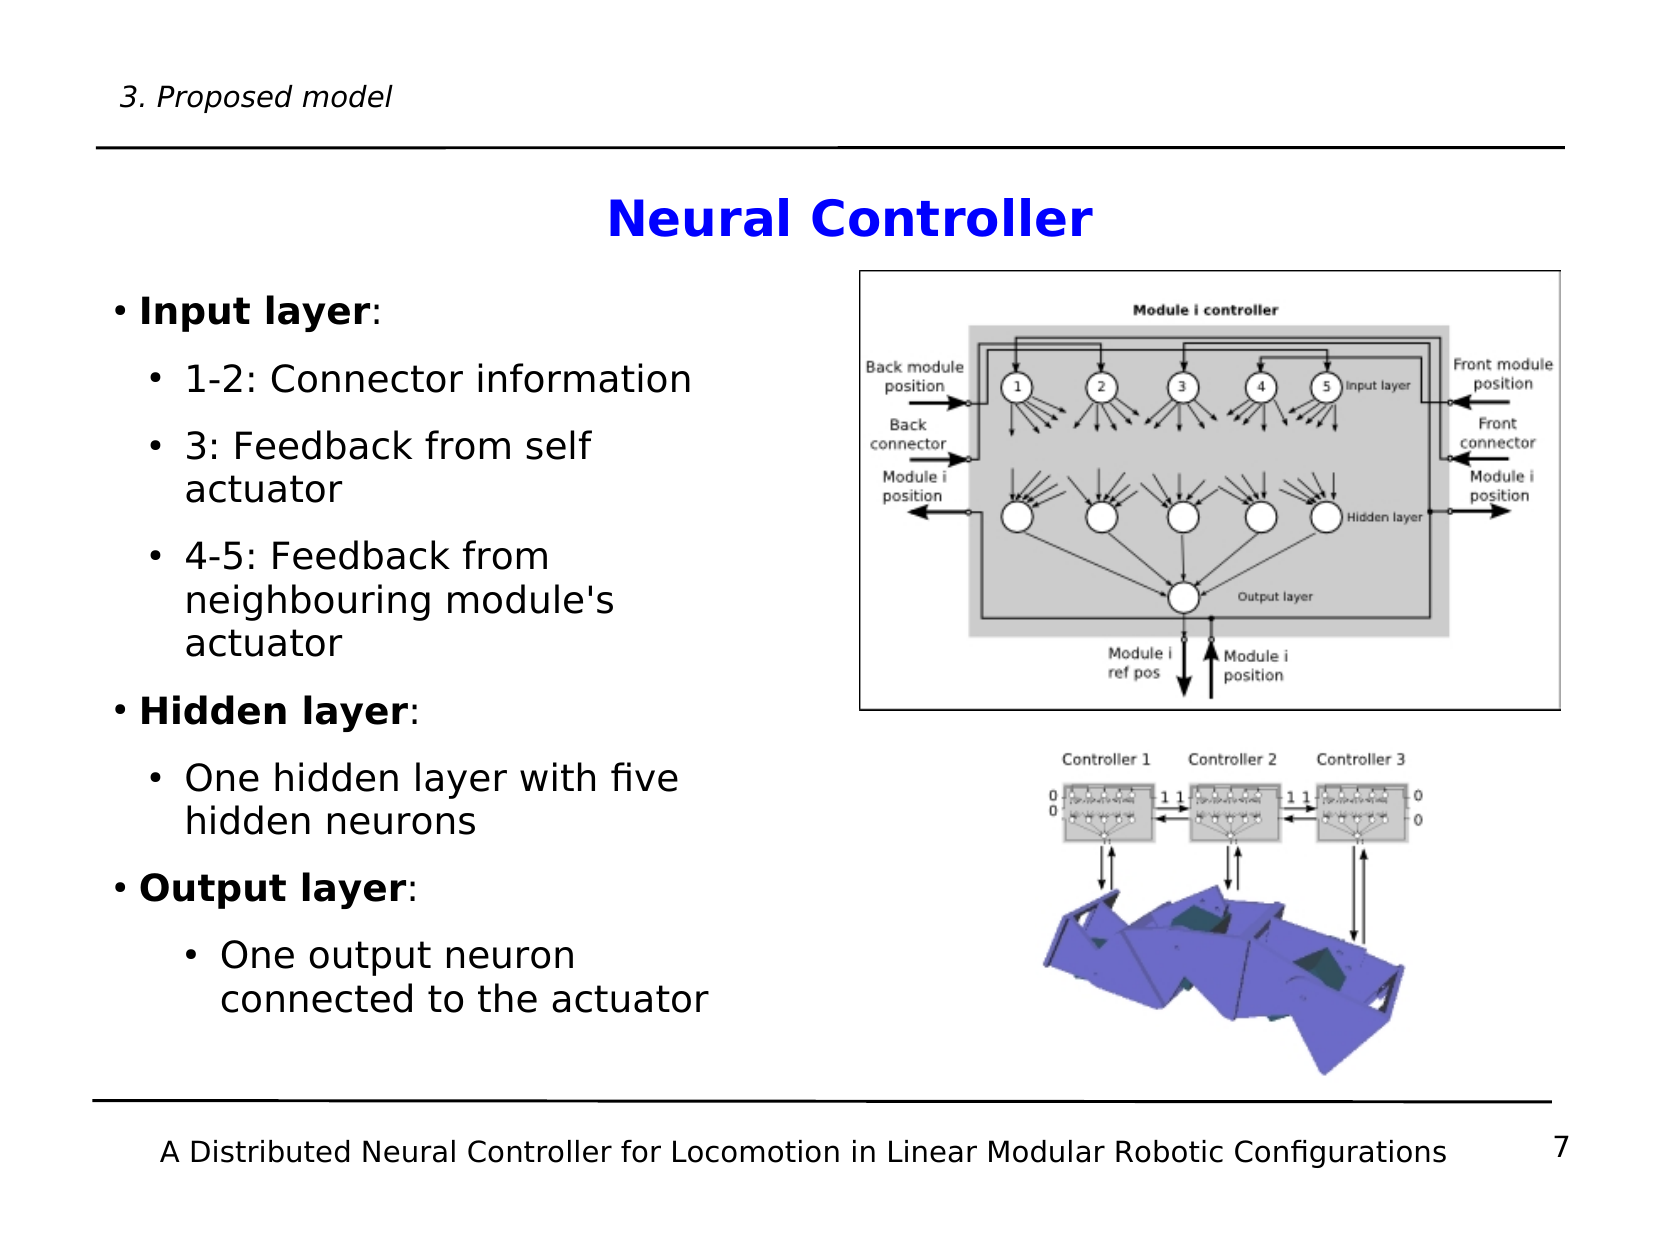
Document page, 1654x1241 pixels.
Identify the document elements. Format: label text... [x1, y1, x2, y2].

text_box A Distributed Neural Controller for Locomotion in Linear Modular Robotic Configurations [145, 1127, 1464, 1177]
text_box Neural Controller [591, 182, 1109, 256]
picture [859, 270, 1561, 711]
text_box 3. Proposed model [104, 72, 409, 122]
text_box Input layer: 1-2: Connector information 3: Feedback from self actuator 4-5: Feedback from neighbouring module's actuator Hidden layer: One hidden layer with five hidden neurons Output layer: One output neuron connected to the actuator [98, 282, 772, 1029]
picture [1035, 735, 1438, 1091]
